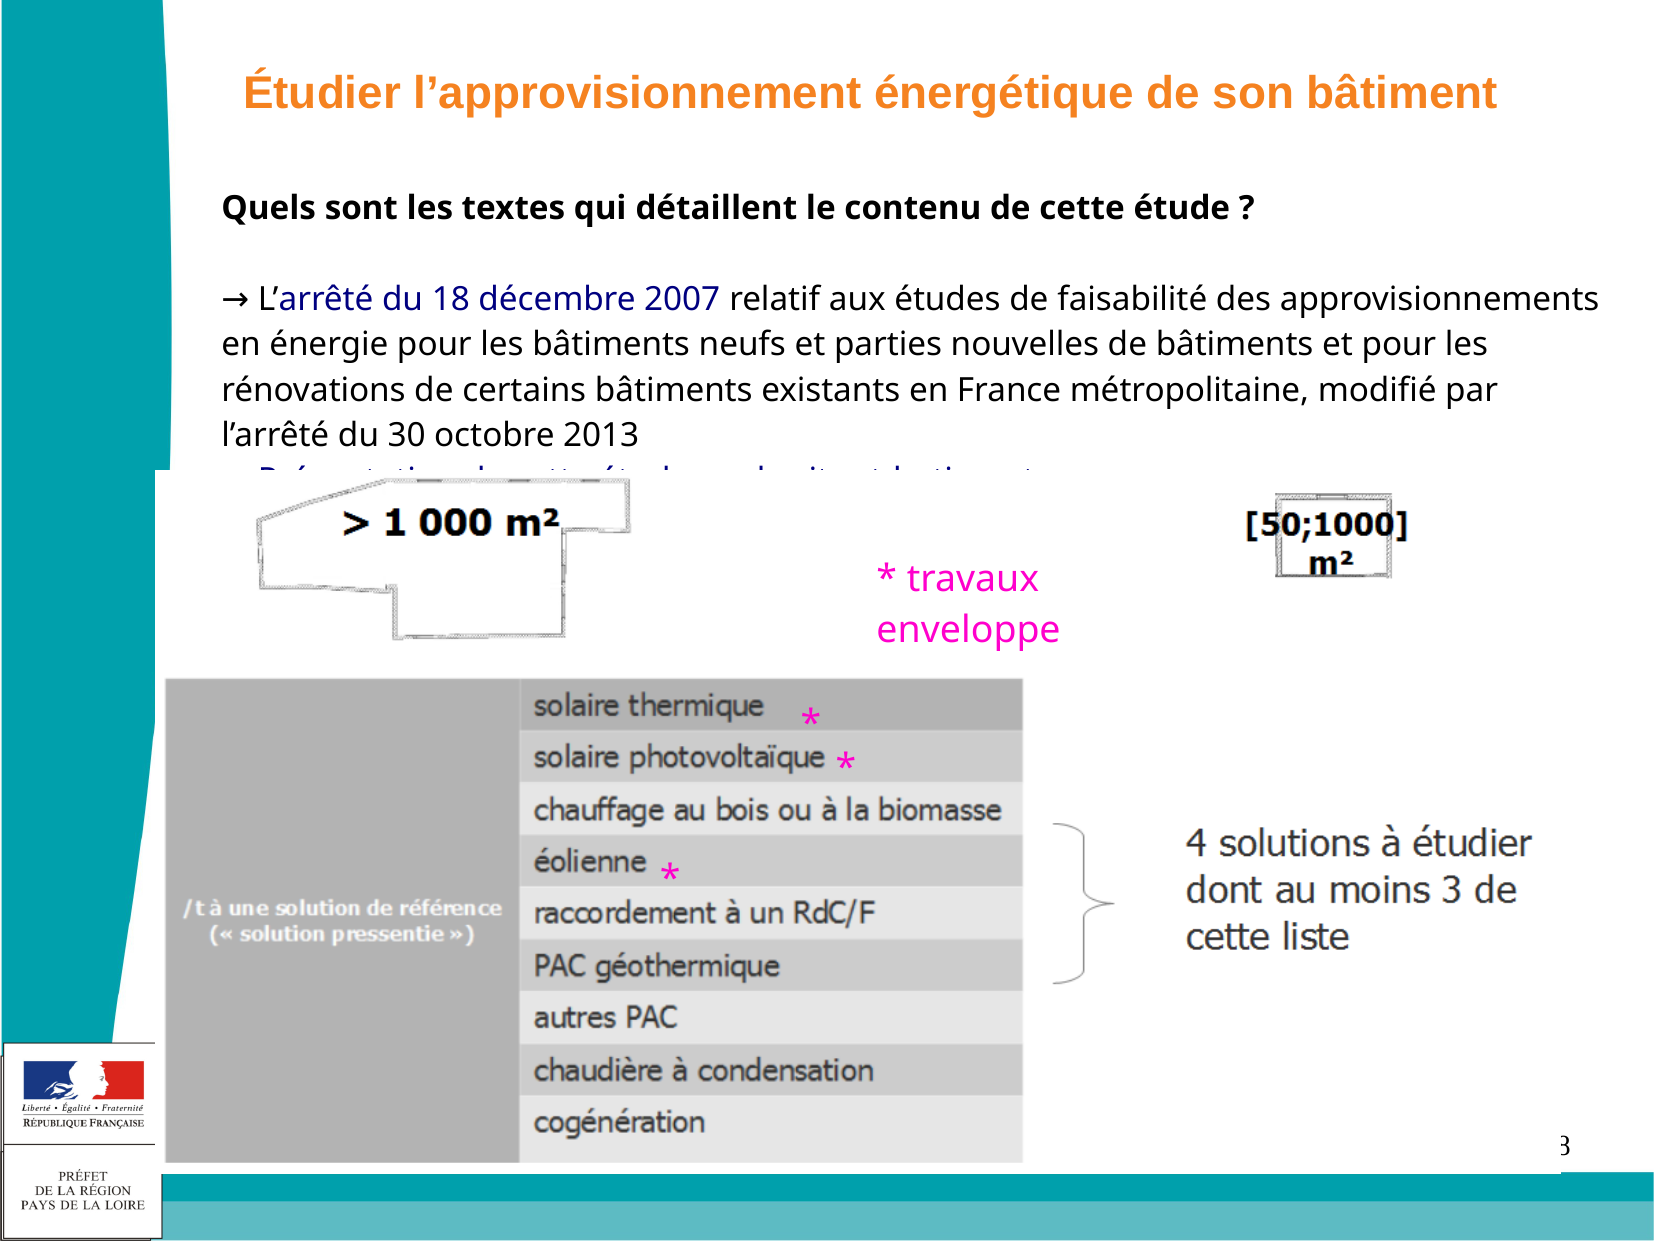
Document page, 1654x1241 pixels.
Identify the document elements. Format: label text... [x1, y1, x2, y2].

text_box * [644, 844, 862, 897]
text_box * [785, 689, 1003, 742]
text_box Étudier l’approvisionnement énergétique de son bâtiment [206, 59, 1536, 177]
text_box * travaux enveloppe [861, 543, 1079, 634]
text_box * [820, 733, 1038, 786]
text_box Quels sont les textes qui détaillent le contenu de cette étude ? → L’arrêté du 18 décembre 2007 relatif aux études de faisabilité des approvisionnements en énergie pour les bâtiments neufs et parties nouvelles de bâtiments et pour les rénovations de certains bâtiments existants en France métropolitaine, modifié par l’arrêté du 30 octobre 2013 → Présentation de cette étude sur le site rt-batiment [206, 177, 1625, 392]
picture [0, 0, 1654, 1241]
